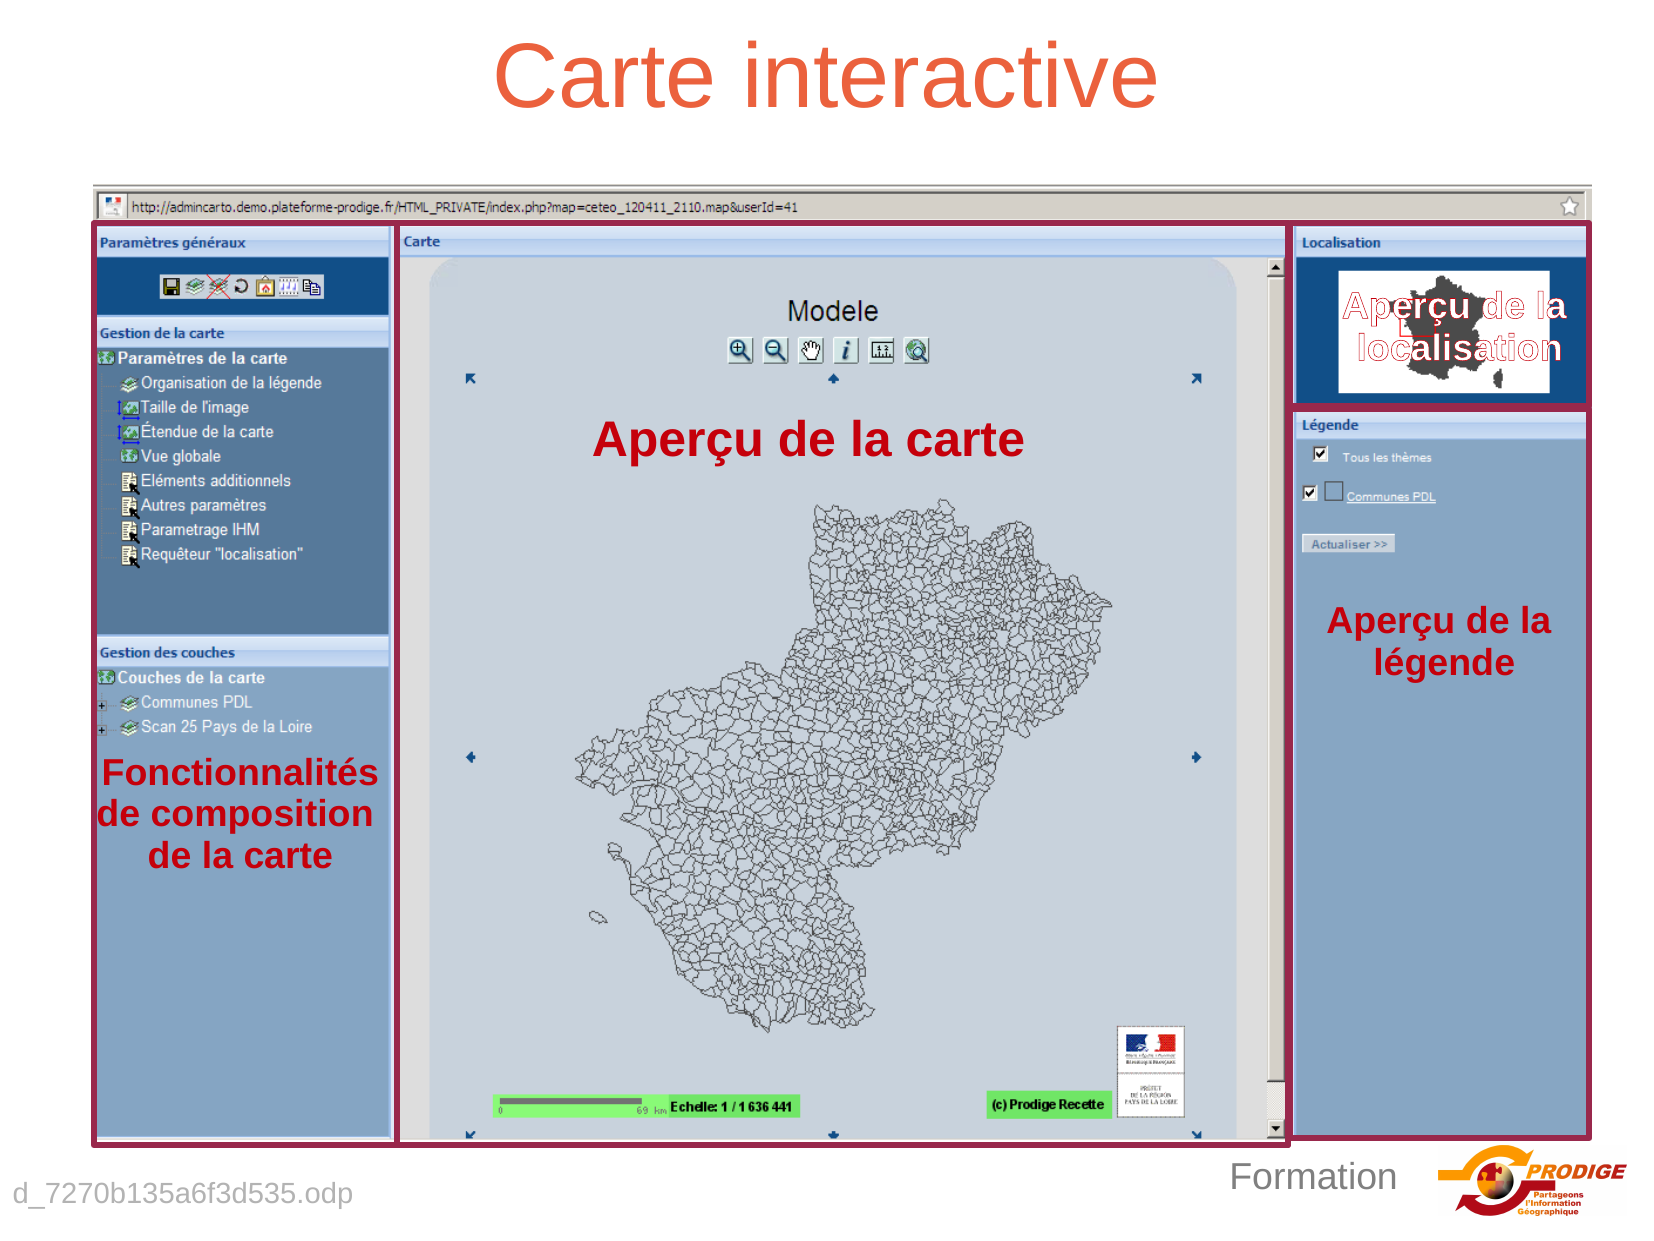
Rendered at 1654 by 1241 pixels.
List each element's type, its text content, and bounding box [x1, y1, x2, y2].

picture [1293, 412, 1586, 1135]
text_box Aperçu de la carte [577, 404, 1041, 476]
picture [1293, 226, 1586, 403]
text_box Fonctionnalités de composition de la carte [81, 743, 400, 889]
text_box Aperçu de la localisation [1327, 277, 1592, 379]
picture [1438, 1145, 1627, 1216]
picture [97, 226, 394, 743]
title Carte interactive [82, 0, 1571, 173]
text_box Aperçu de la légende [1311, 591, 1576, 694]
picture [400, 226, 1285, 1141]
picture [97, 889, 394, 1141]
picture [93, 184, 1592, 220]
